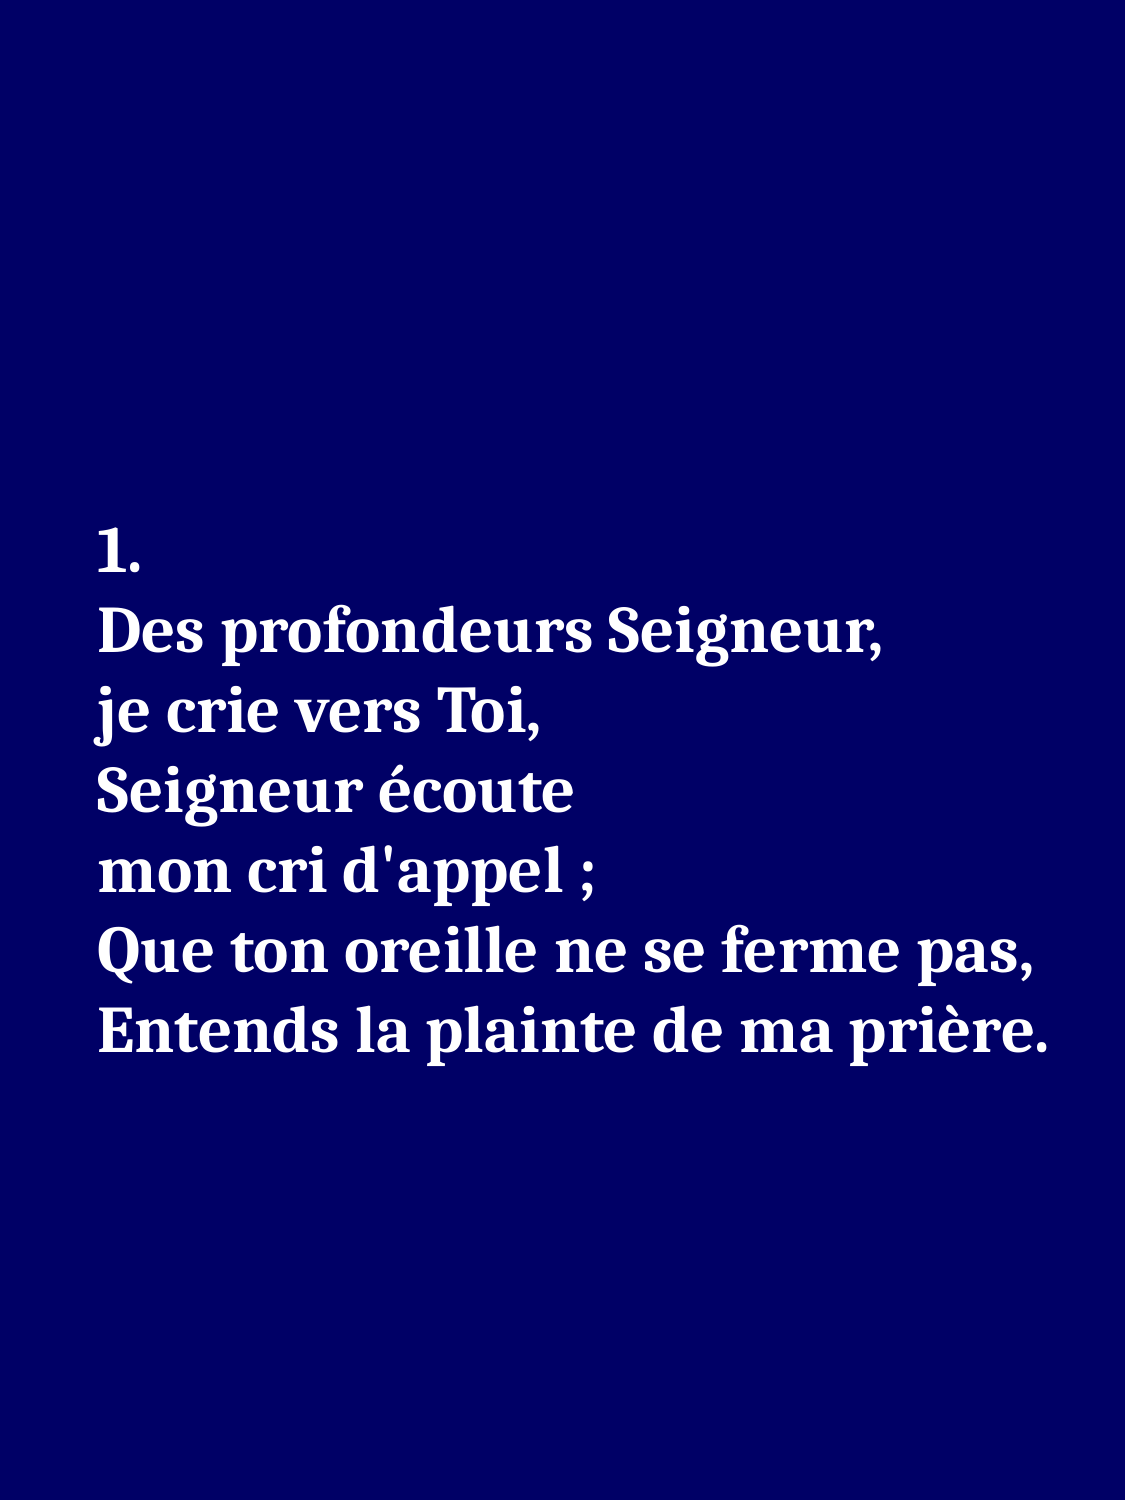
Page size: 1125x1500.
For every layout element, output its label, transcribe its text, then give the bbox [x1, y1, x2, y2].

text_box 1. Des profondeurs Seigneur, je crie vers Toi, Seigneur écoute mon cri d'appel ; Que ton oreille ne se ferme pas, Entends la plainte de ma prière. [82, 378, 1125, 1193]
